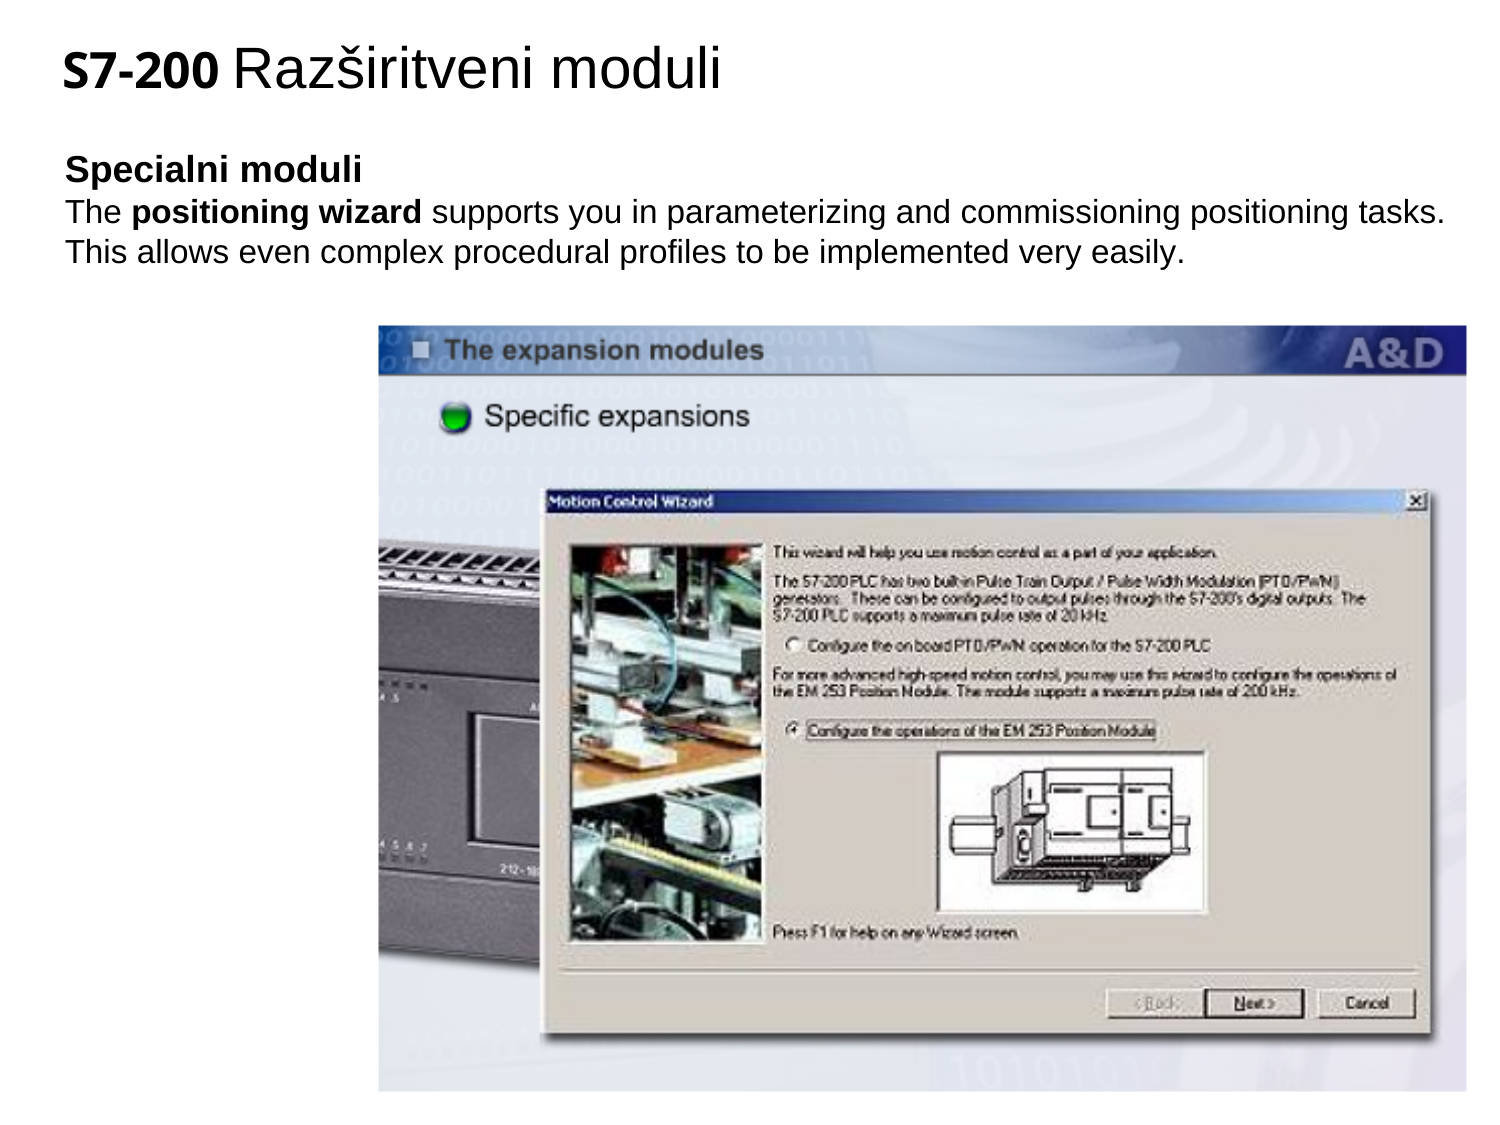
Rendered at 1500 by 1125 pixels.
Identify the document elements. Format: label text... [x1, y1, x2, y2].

text_box Specialni moduli The positioning wizard supports you in parameterizing and commissioning positioning tasks. This allows even complex procedural profiles to be implemented very easily. [50, 137, 1463, 278]
text_box S7-200 Razširitveni moduli [47, 22, 739, 108]
picture [375, 322, 1471, 1096]
